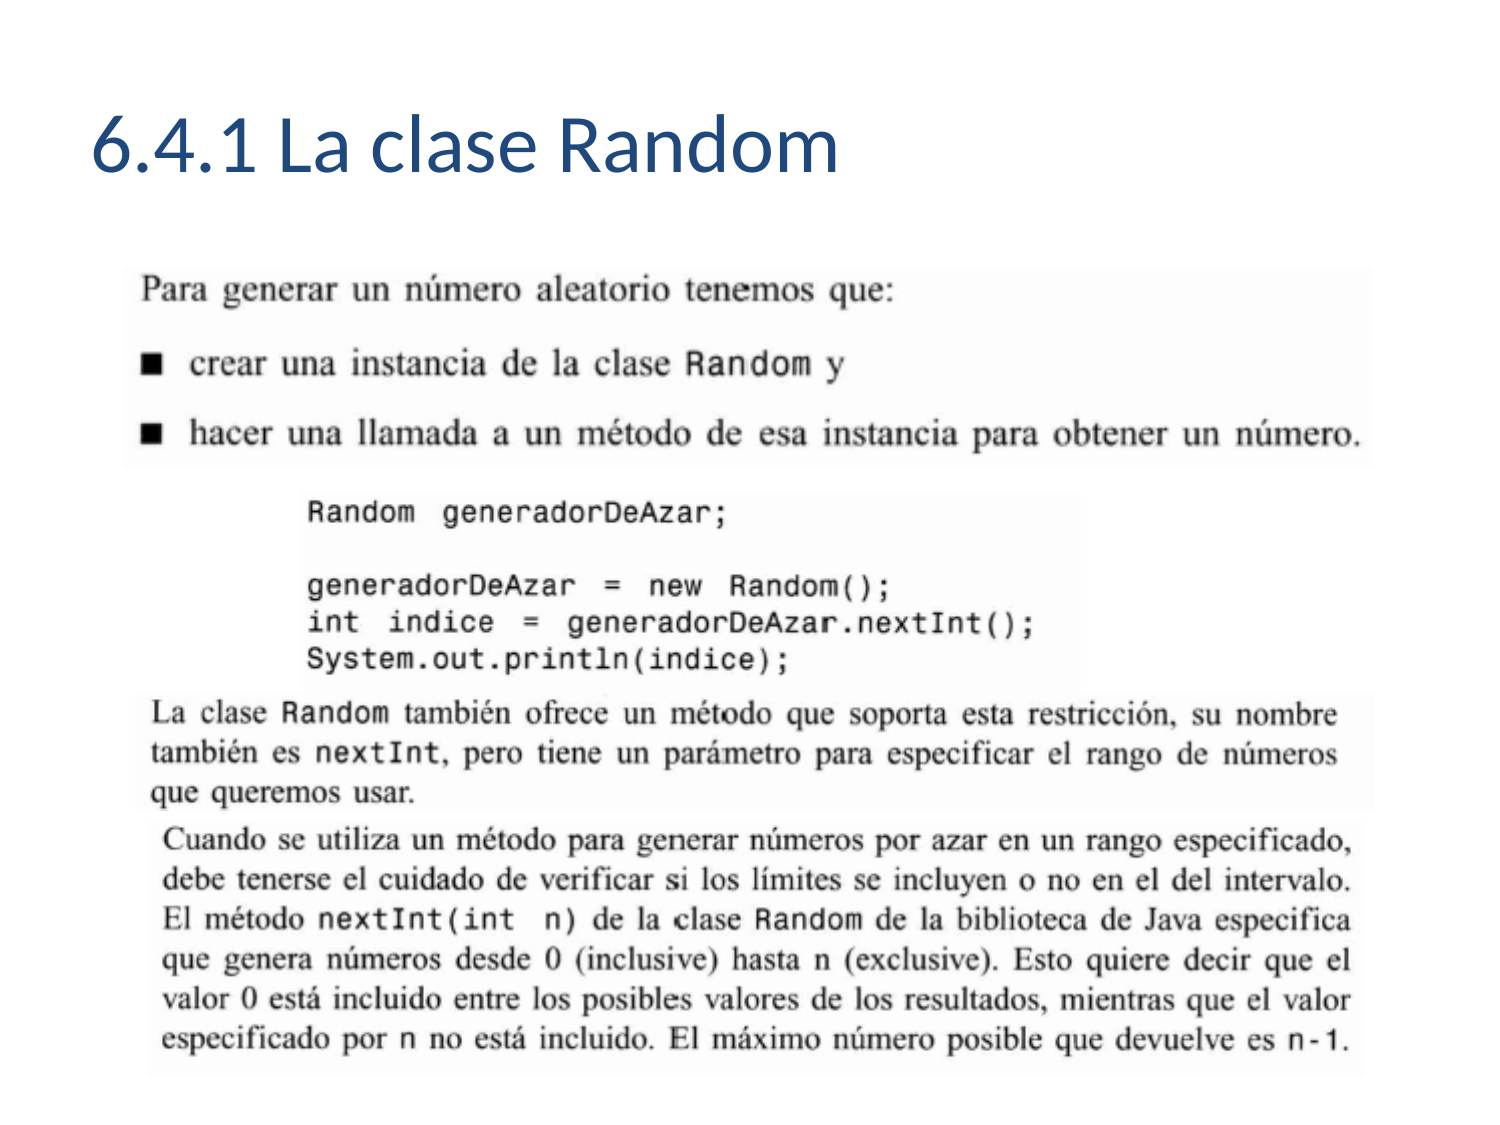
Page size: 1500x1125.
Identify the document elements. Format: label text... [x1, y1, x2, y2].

picture [135, 491, 1374, 811]
picture [123, 267, 1373, 468]
title 6.4.1 La clase Random [75, 45, 1426, 233]
picture [147, 822, 1365, 1077]
